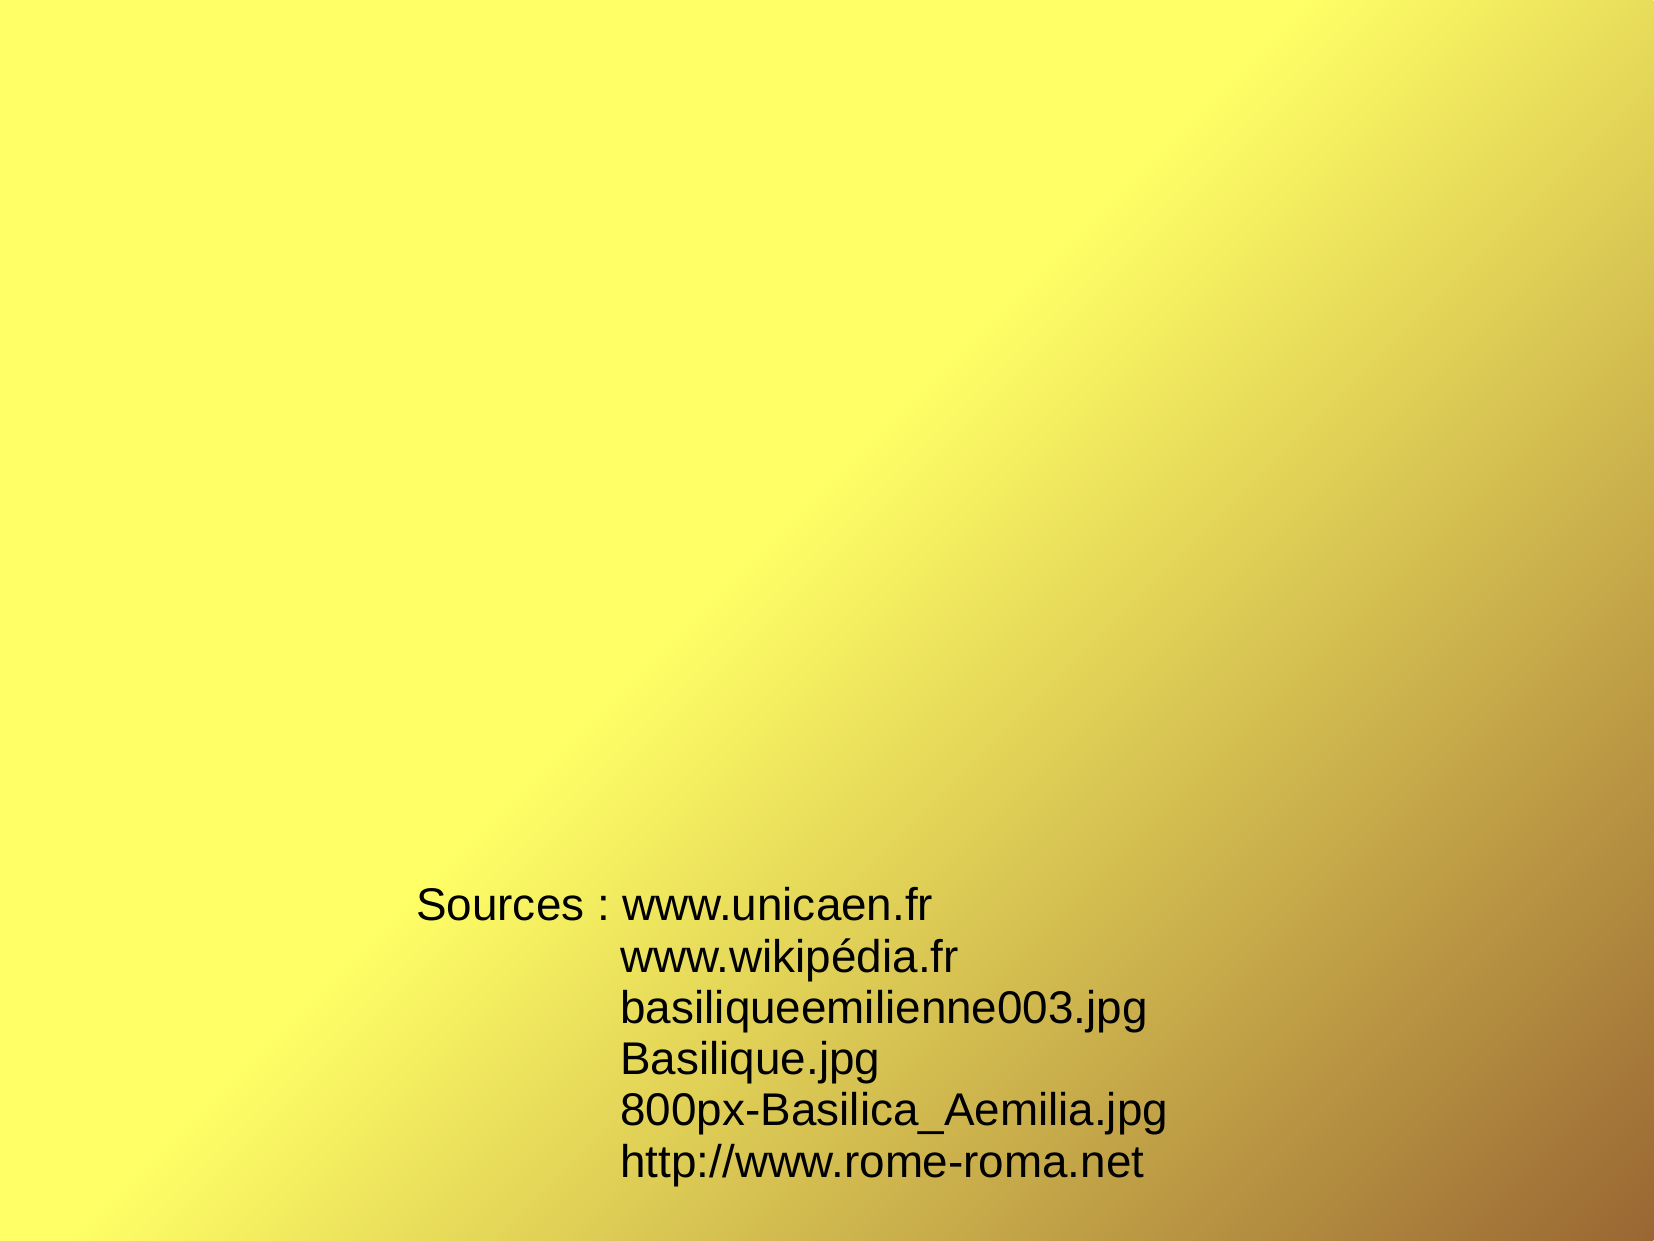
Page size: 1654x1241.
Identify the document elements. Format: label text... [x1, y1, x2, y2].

text_box Sources : www.unicaen.fr www.wikipédia.fr basiliqueemilienne003.jpg Basilique.jpg 800px-Basilica_Aemilia.jpg http://www.rome-roma.net [401, 871, 1630, 1193]
